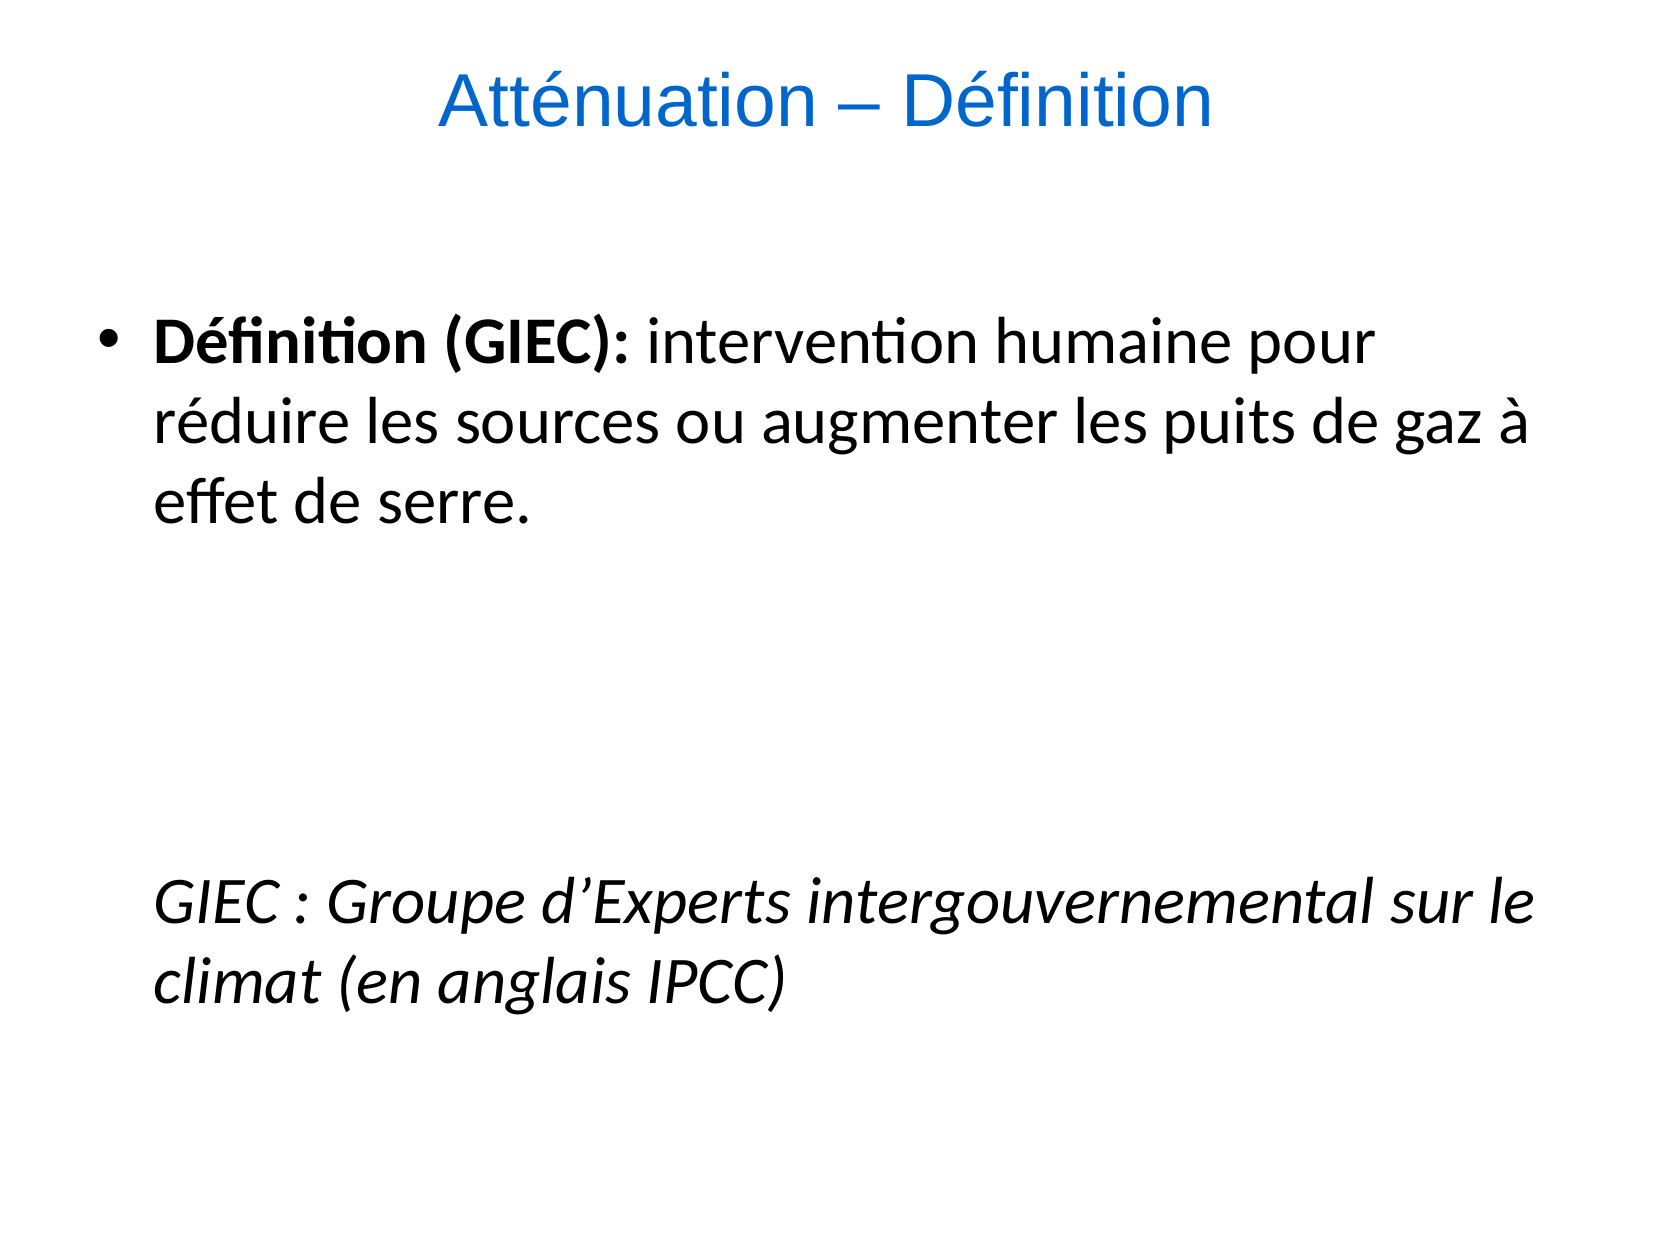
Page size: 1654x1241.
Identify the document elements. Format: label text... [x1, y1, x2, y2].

list Définition (GIEC): intervention humaine pour réduire les sources ou augmenter les puits de gaz à effet de serre. GIEC : Groupe d’Experts intergouvernemental sur le climat (en anglais IPCC) [82, 289, 1571, 1108]
title Atténuation – Définition [82, 62, 1571, 151]
